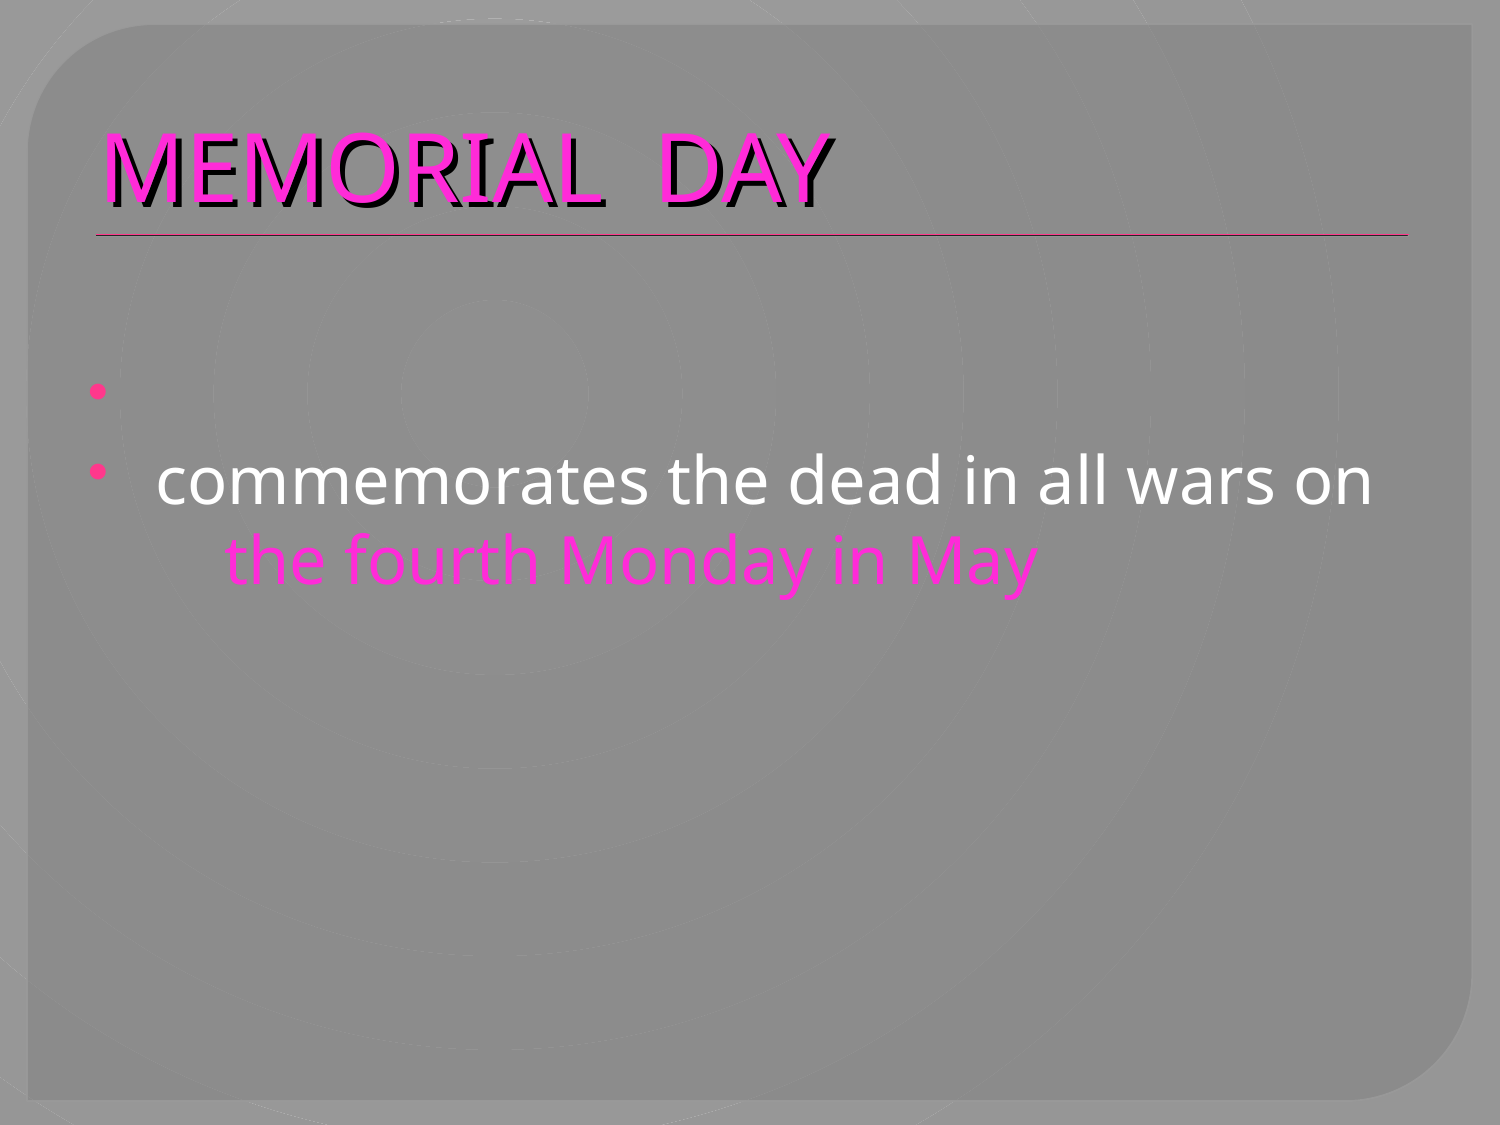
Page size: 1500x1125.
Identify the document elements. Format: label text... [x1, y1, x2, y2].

list commemorates the dead in all wars on the fourth Monday in May [75, 270, 1426, 1013]
title MEMORIAL DAY [75, 41, 1426, 230]
